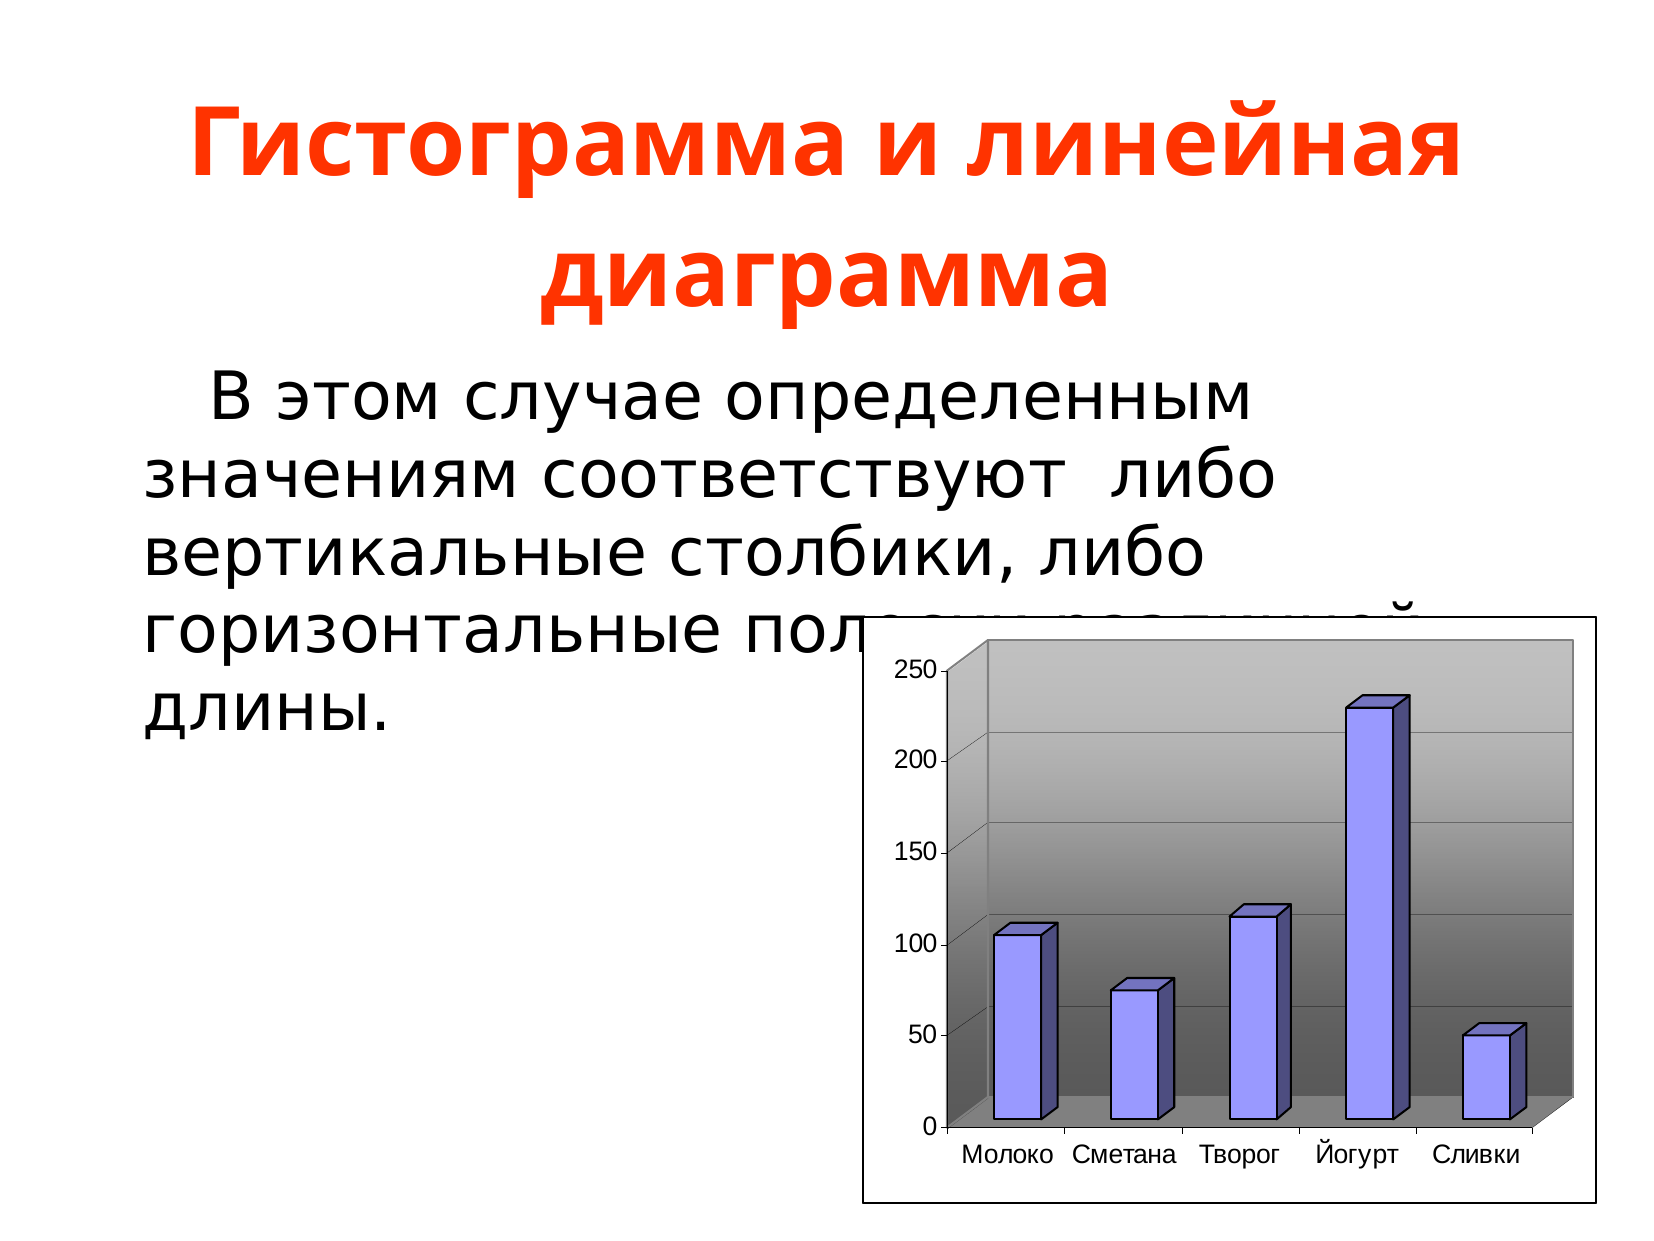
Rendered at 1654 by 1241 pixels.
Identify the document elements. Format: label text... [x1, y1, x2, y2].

title Гистограмма и линейная диаграмма [82, 72, 1571, 335]
list В этом случае определенным значениям соответствуют либо вертикальные столбики, либо горизонтальные полоски различной длины. [82, 349, 1571, 1144]
picture [852, 607, 1609, 1214]
